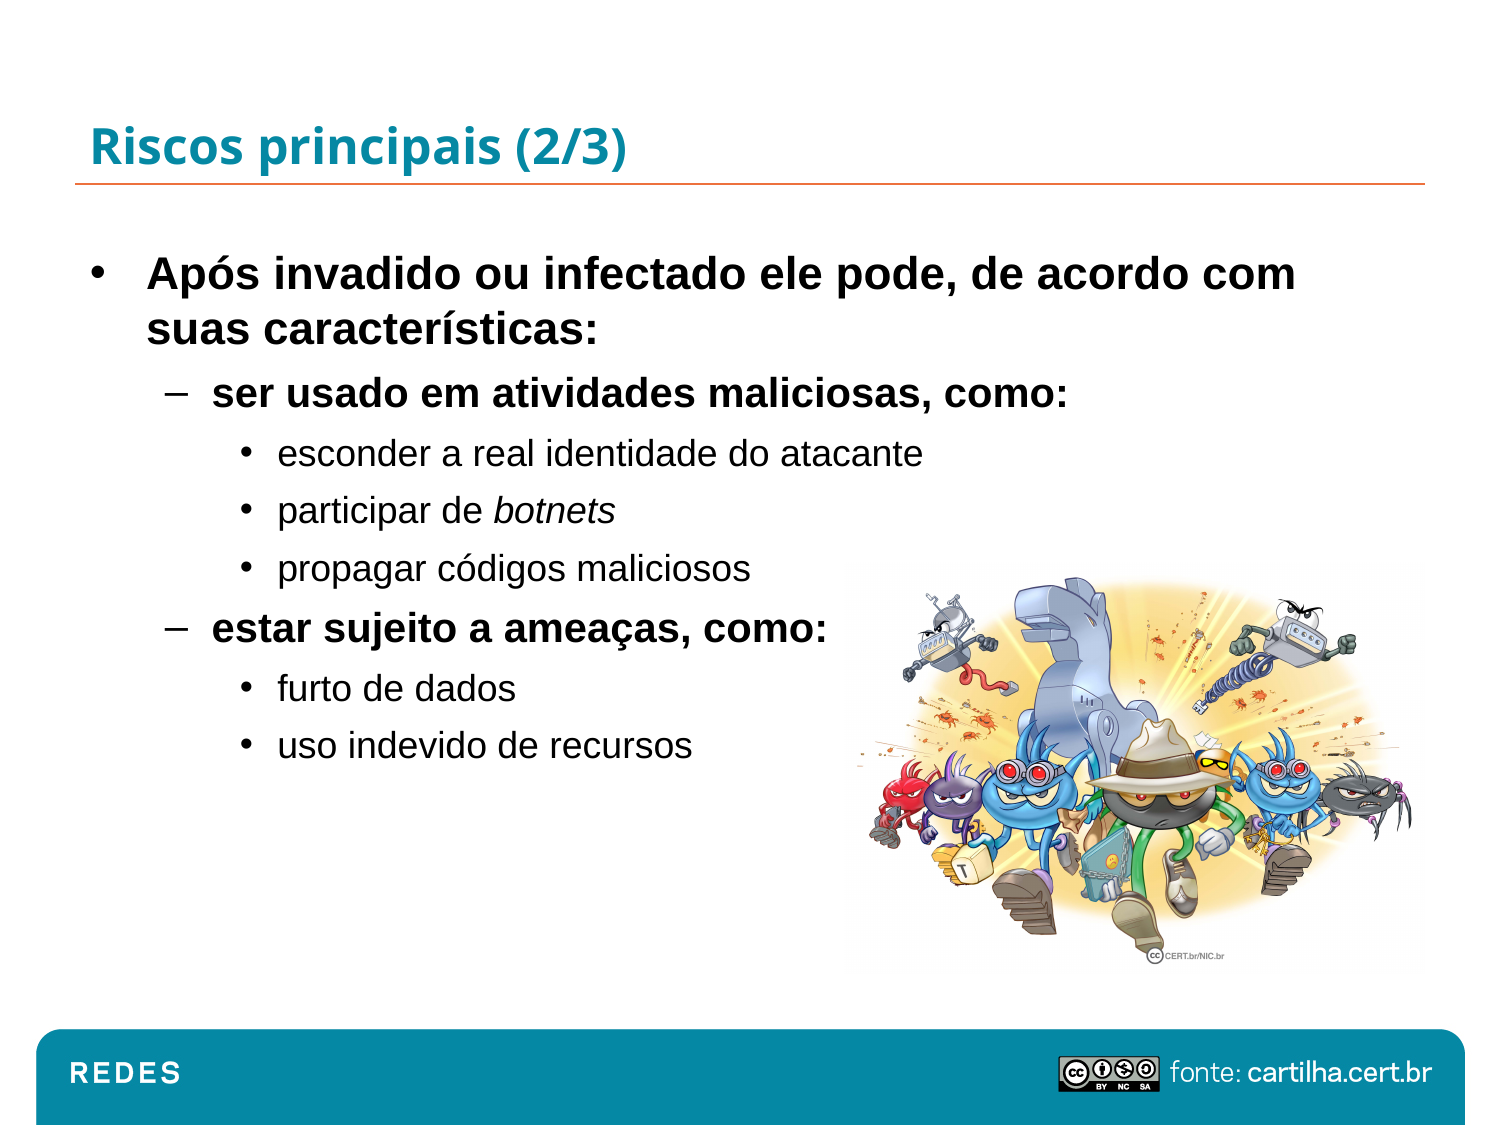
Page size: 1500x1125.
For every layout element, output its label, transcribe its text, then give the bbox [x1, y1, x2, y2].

picture [0, 0, 1500, 1125]
title Riscos principais (2/3) [75, 54, 1425, 182]
list Após invadido ou infectado ele pode, de acordo com suas características: ser usado em atividades maliciosas, como: esconder a real identidade do atacante participar de botnets propagar códigos maliciosos estar sujeito a ameaças, como: furto de dados uso indevido de recursos [75, 236, 1425, 979]
